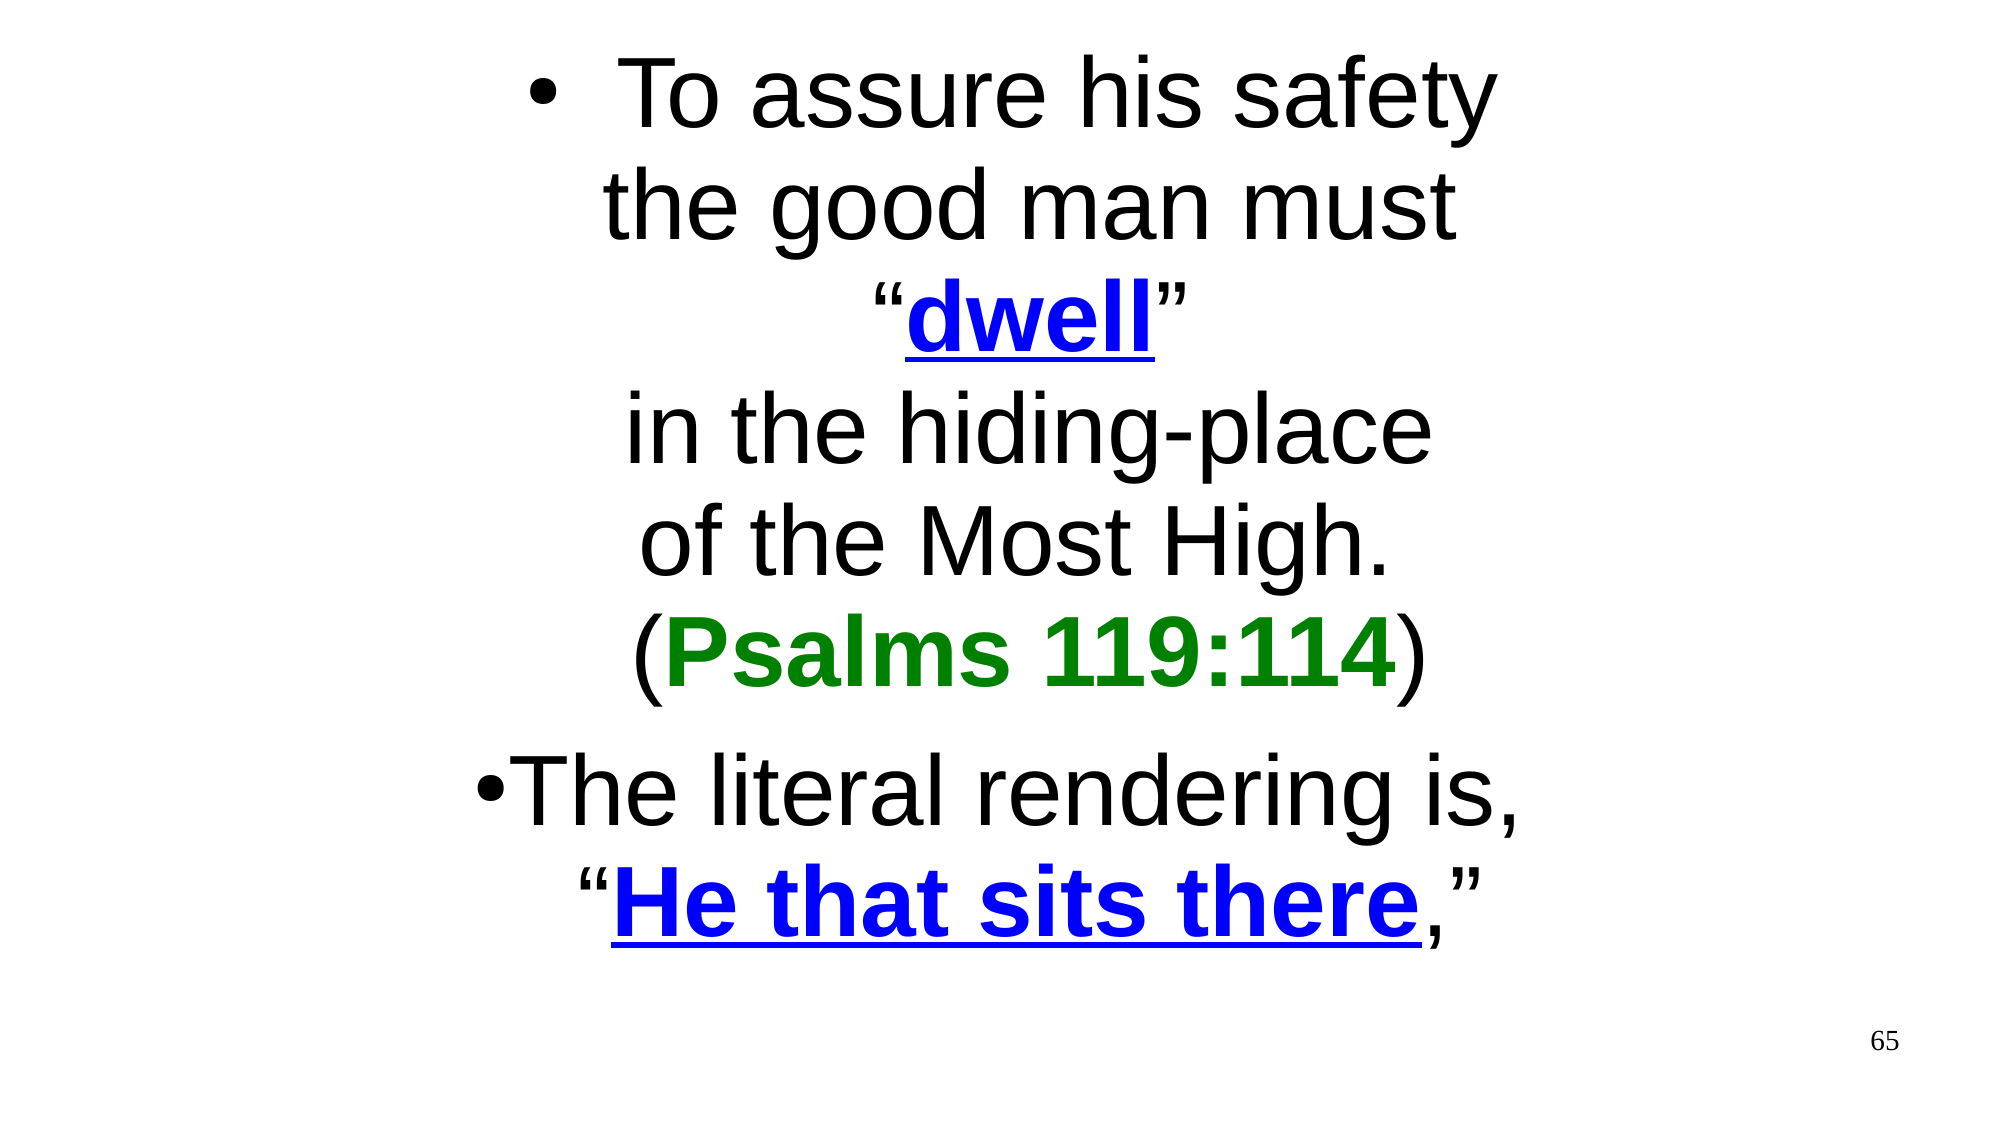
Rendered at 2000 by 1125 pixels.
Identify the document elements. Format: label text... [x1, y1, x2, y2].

list To assure his safety the good man must “dwell” in the hiding-place of the Most High. (Psalms 119:114) The literal rendering is, “He that sits there,” [37, 37, 1988, 1088]
